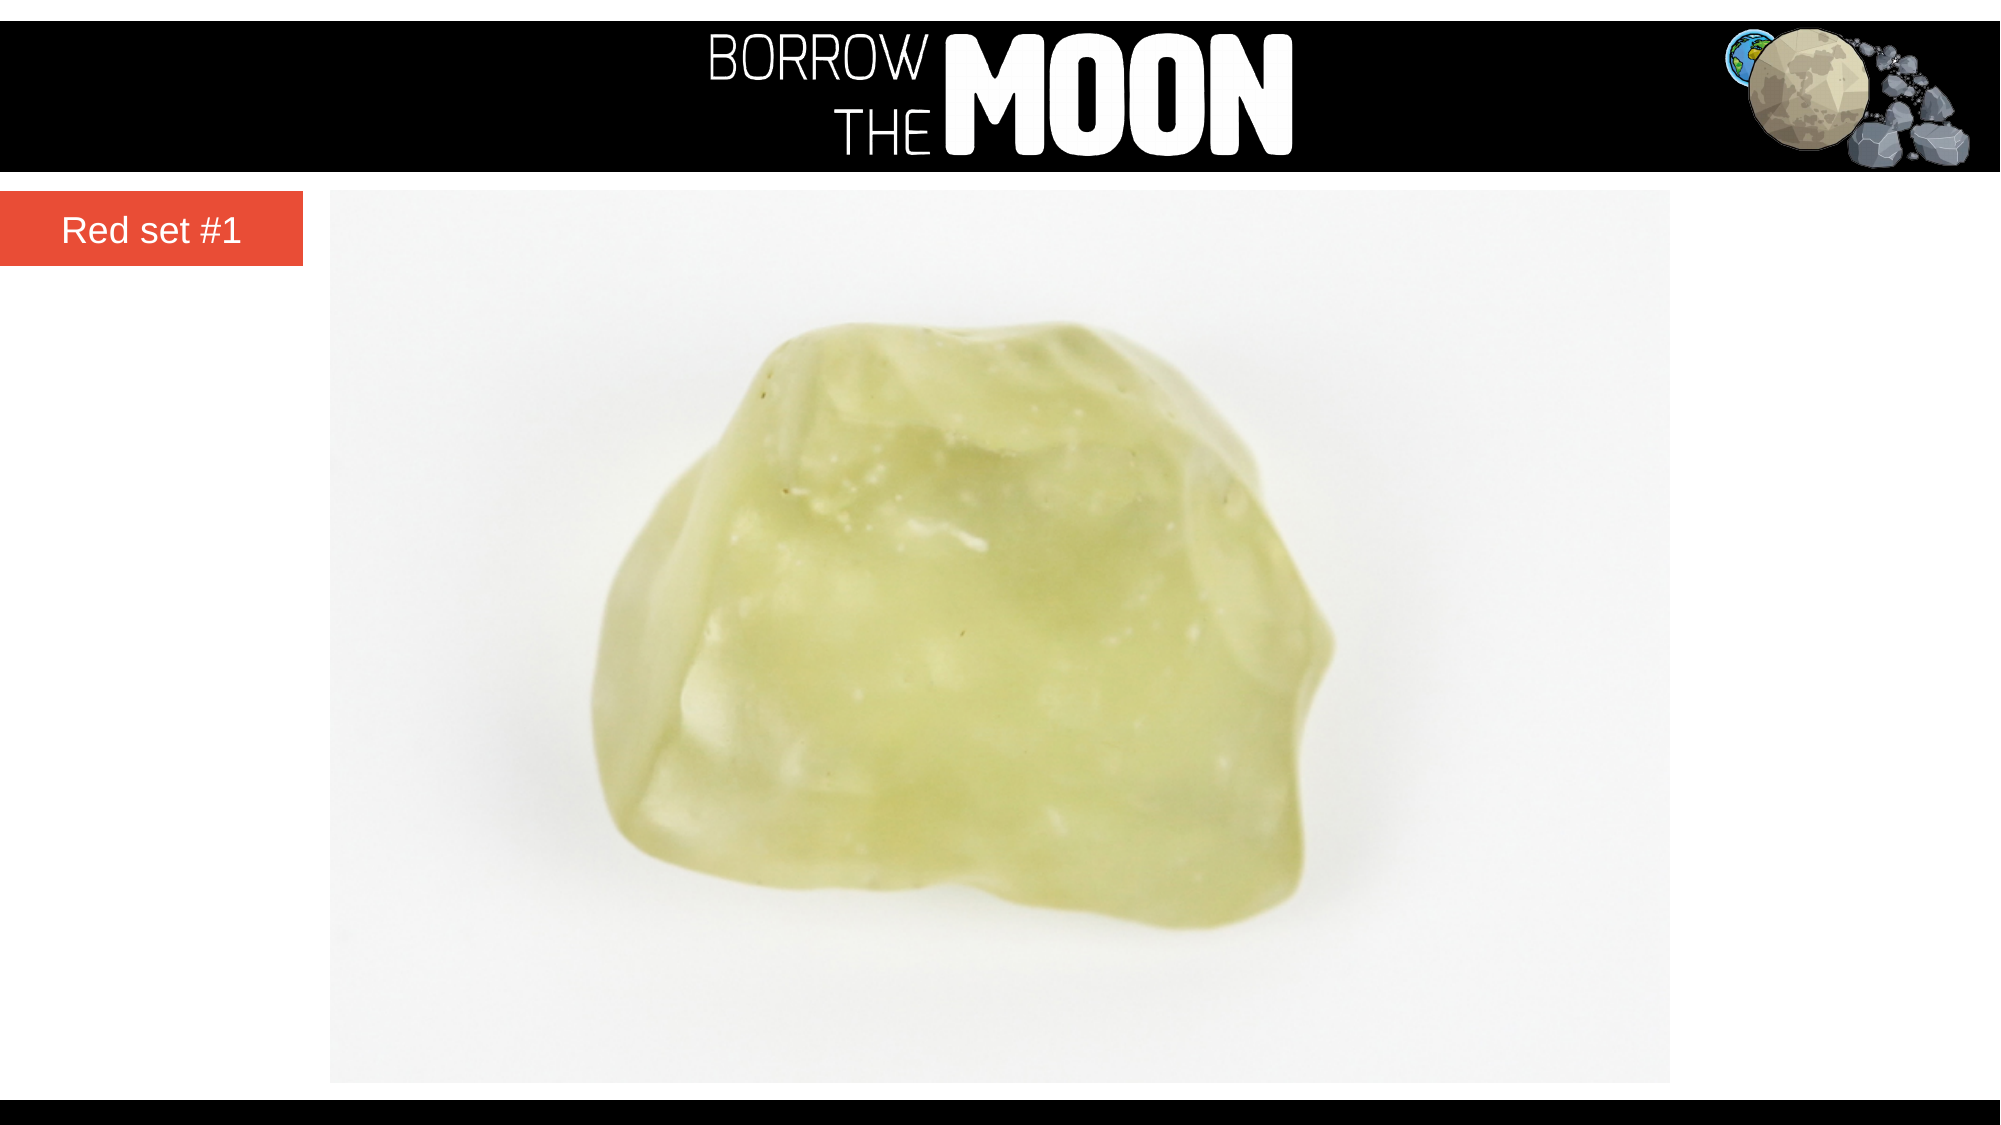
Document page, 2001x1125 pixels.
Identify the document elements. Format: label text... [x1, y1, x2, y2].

text_box Red set #1 [0, 191, 303, 266]
picture [330, 190, 1670, 1083]
